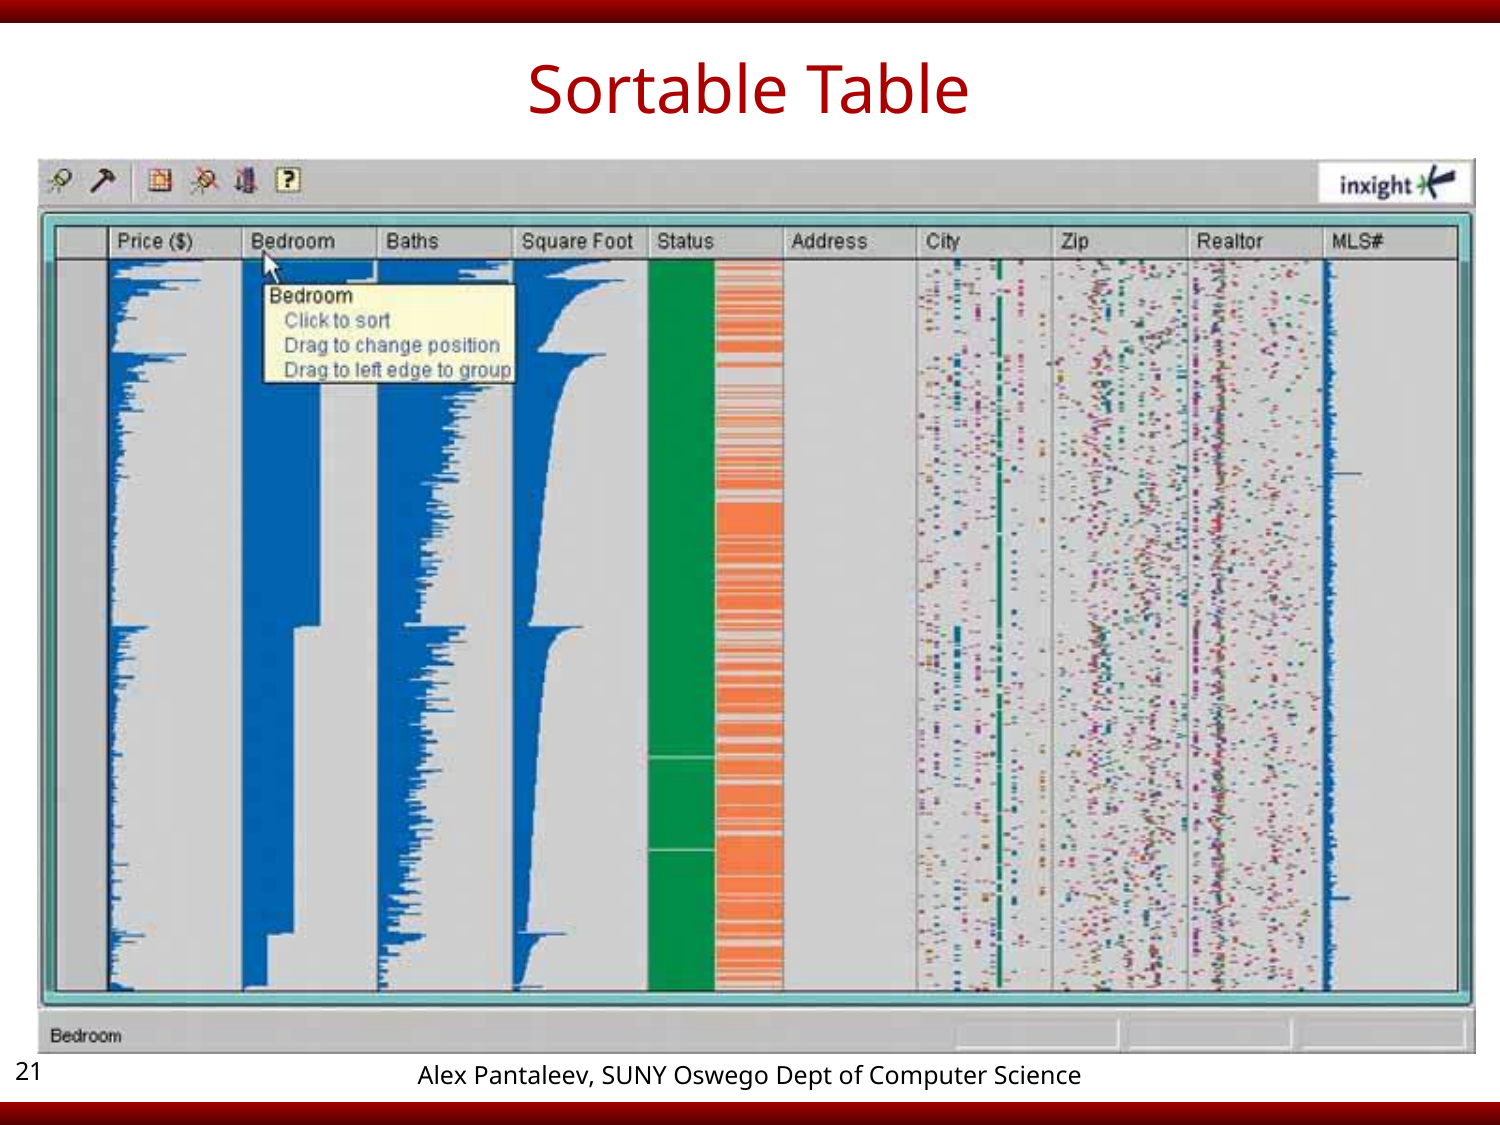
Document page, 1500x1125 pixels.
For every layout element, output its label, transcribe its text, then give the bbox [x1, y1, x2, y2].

title Sortable Table [0, 32, 1500, 143]
picture [37, 158, 1476, 1054]
